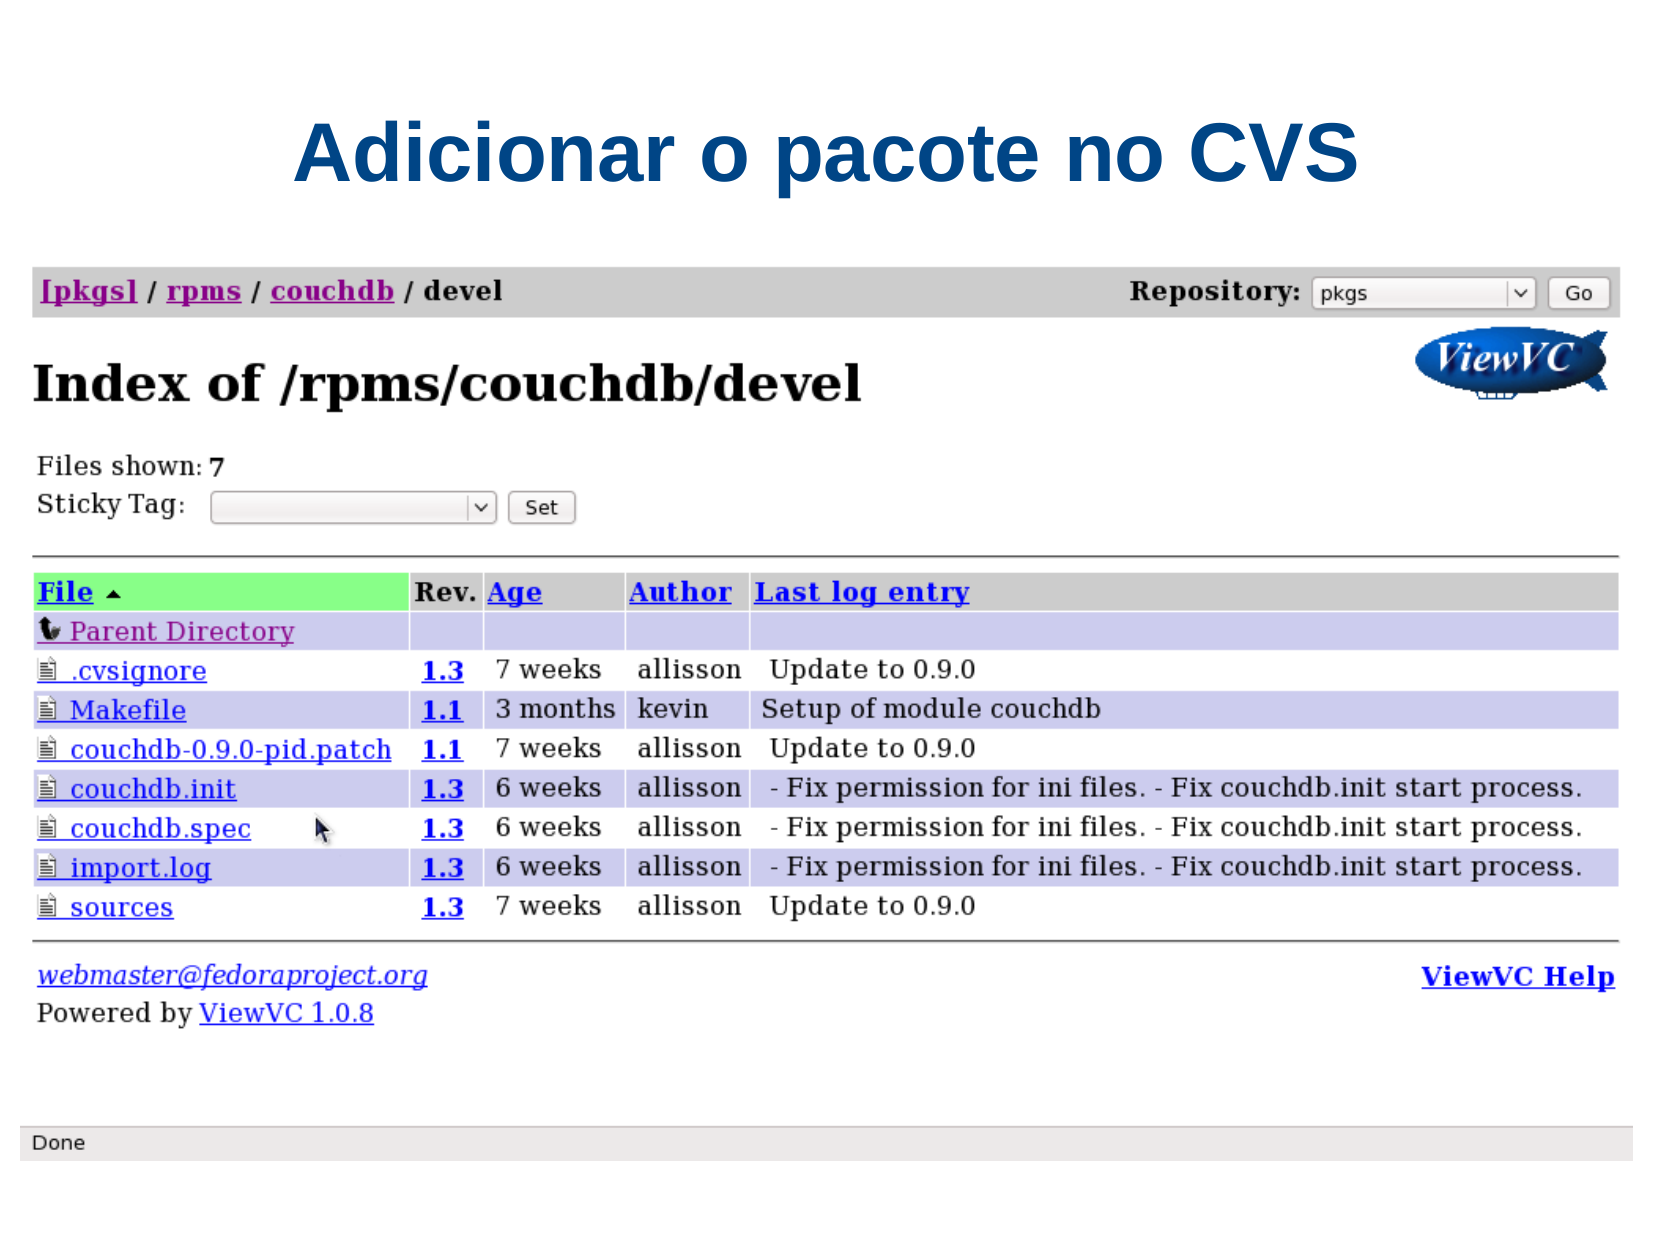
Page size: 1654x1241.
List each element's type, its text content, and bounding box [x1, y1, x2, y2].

title Adicionar o pacote no CVS [82, 56, 1571, 250]
picture [20, 261, 1633, 1161]
